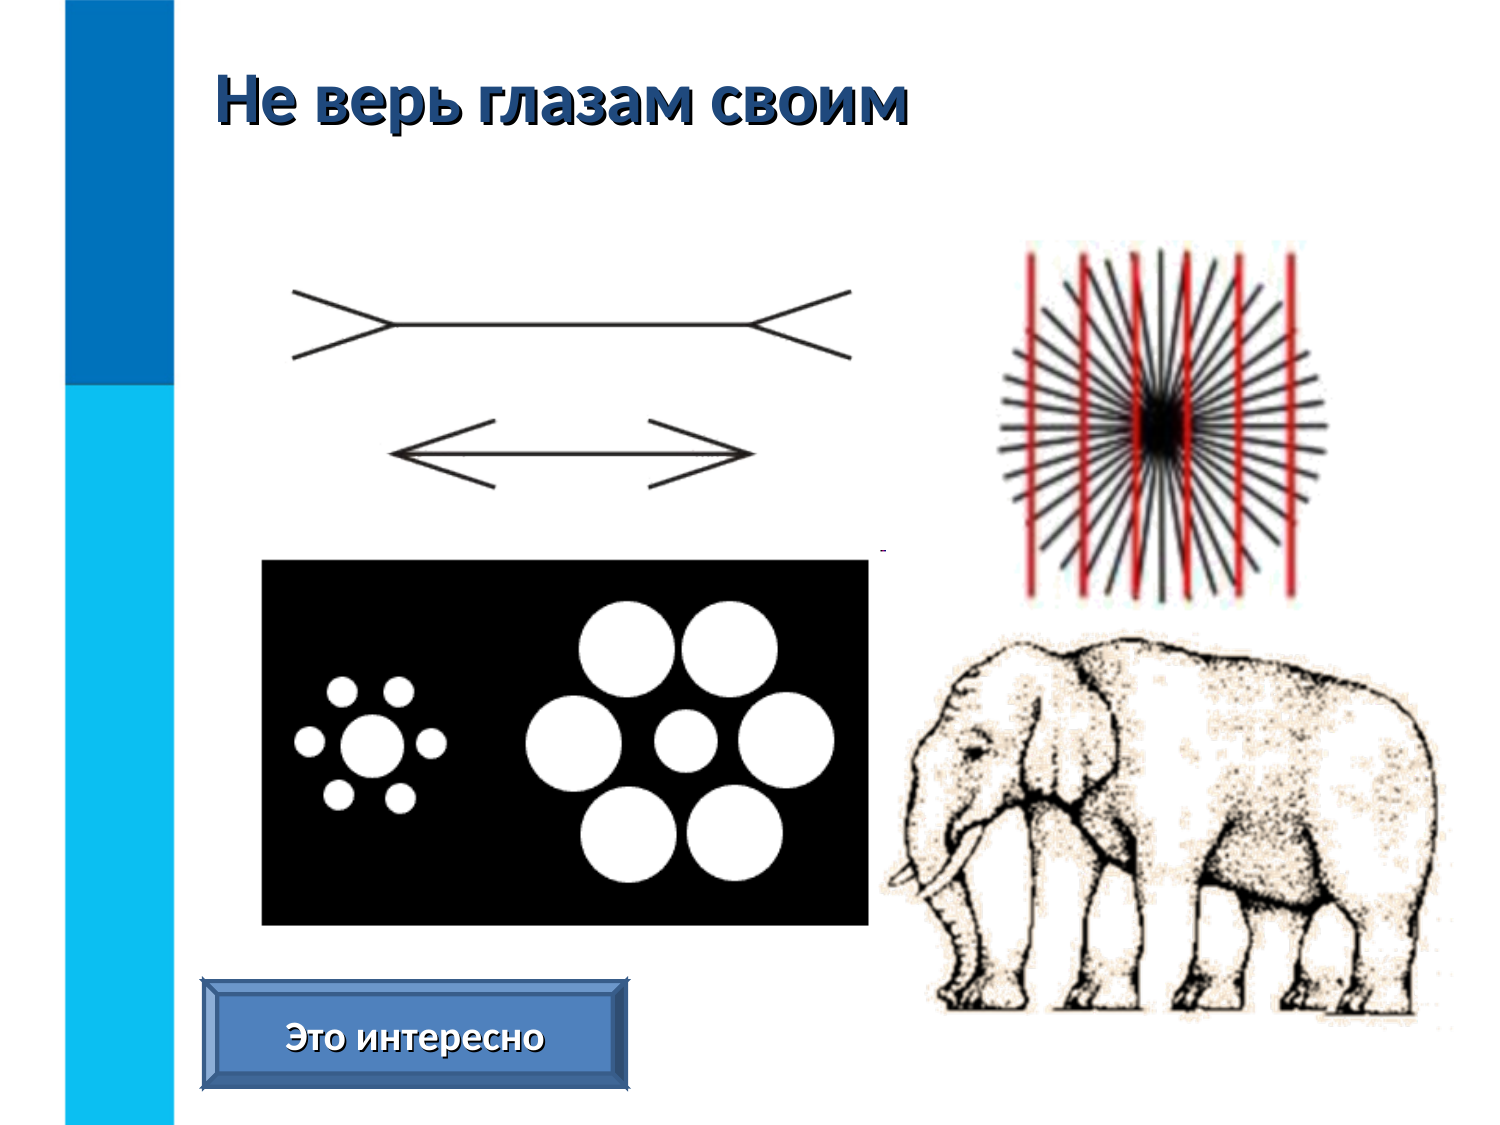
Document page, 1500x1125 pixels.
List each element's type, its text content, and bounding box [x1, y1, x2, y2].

title Не верь глазам своим [199, 0, 1425, 188]
text_box Это интересно [218, 995, 612, 1073]
picture [0, 0, 1500, 1125]
